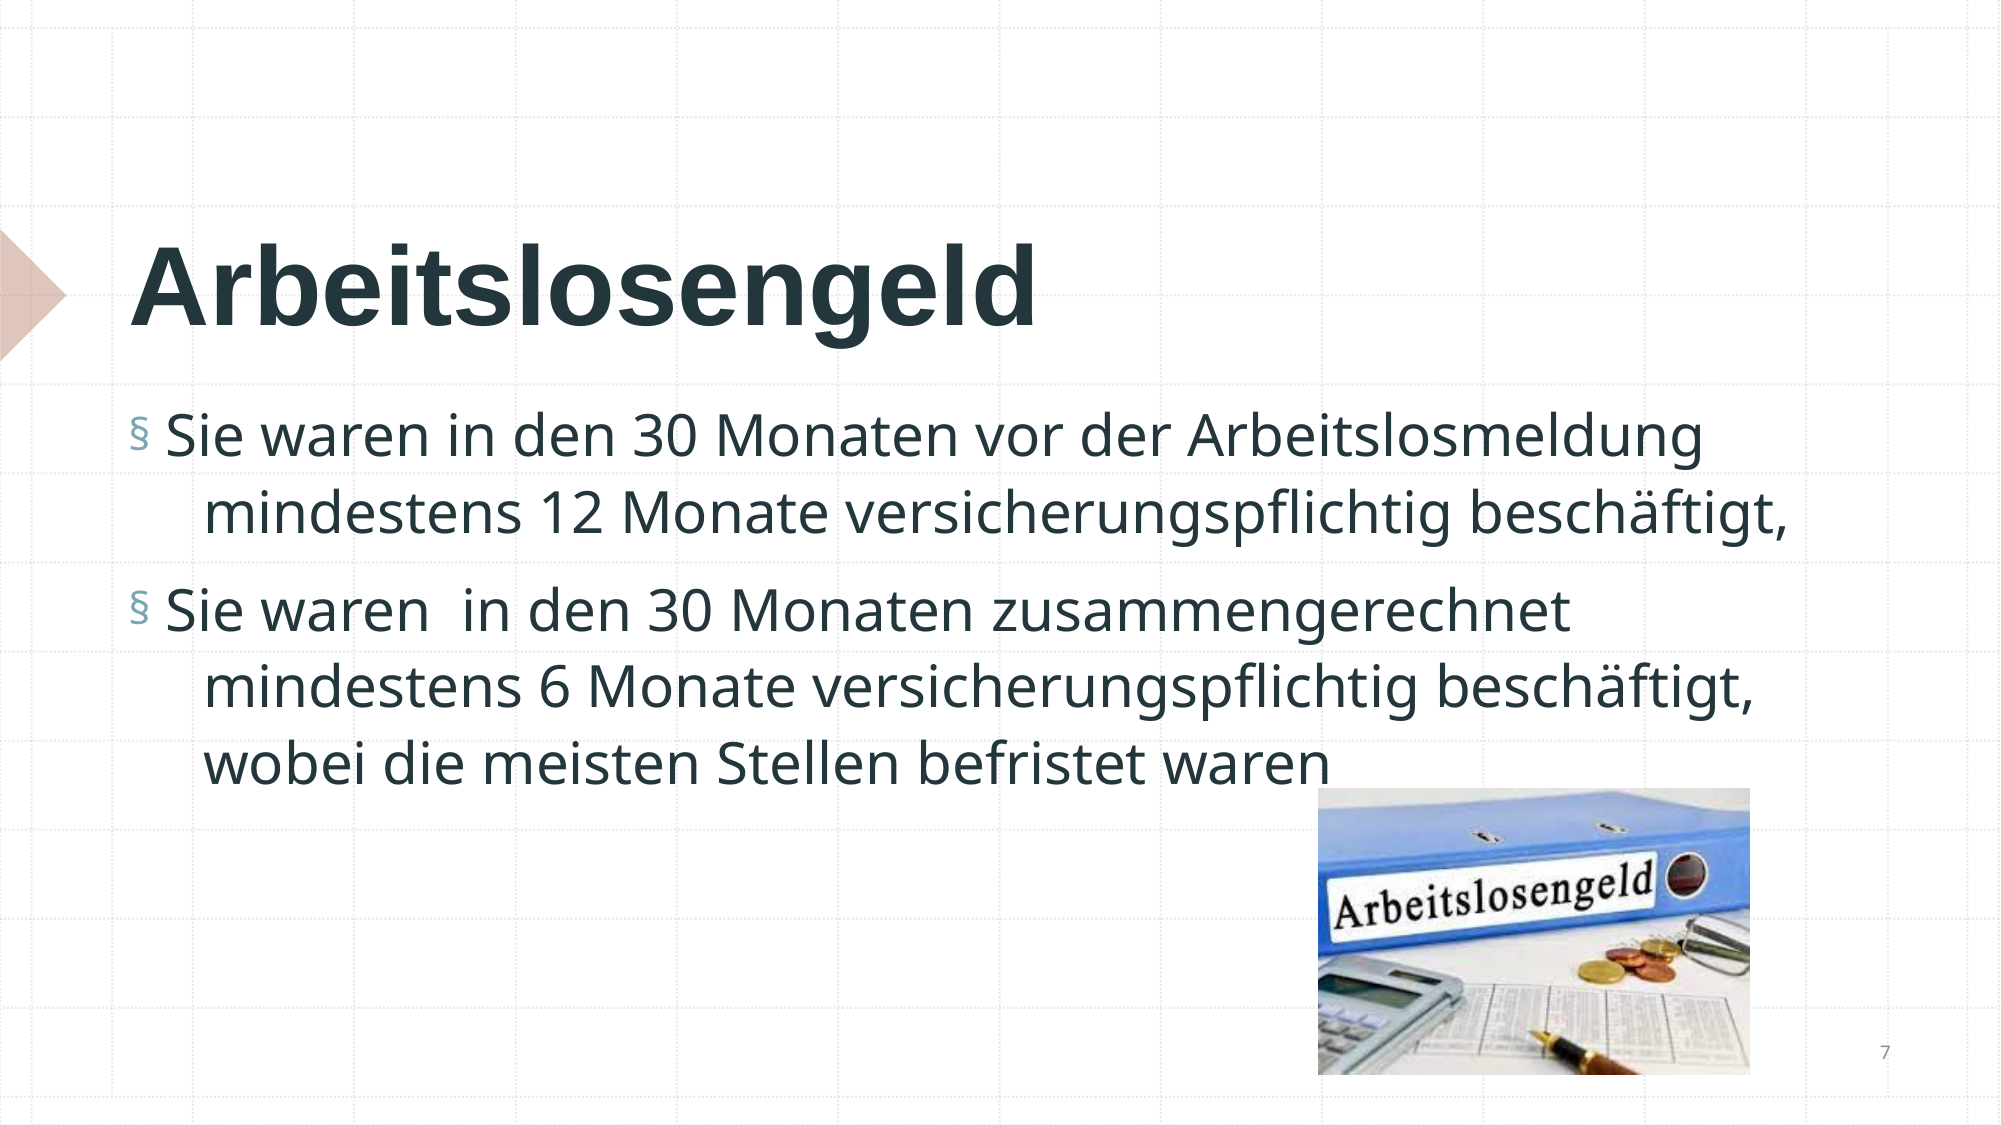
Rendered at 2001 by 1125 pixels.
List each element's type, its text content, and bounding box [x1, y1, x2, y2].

text_box [1805, 1019, 1966, 1089]
picture [1318, 788, 1750, 1075]
list Sie waren in den 30 Monaten vor der Arbeitslosmeldung mindestens 12 Monate versicherungspflichtig beschäftigt, Sie waren in den 30 Monaten zusammengerechnet mindestens 6 Monate versicherungspflichtig beschäftigt, wobei die meisten Stellen befristet waren [113, 383, 1808, 969]
title Arbeitslosengeld [113, 119, 1808, 356]
